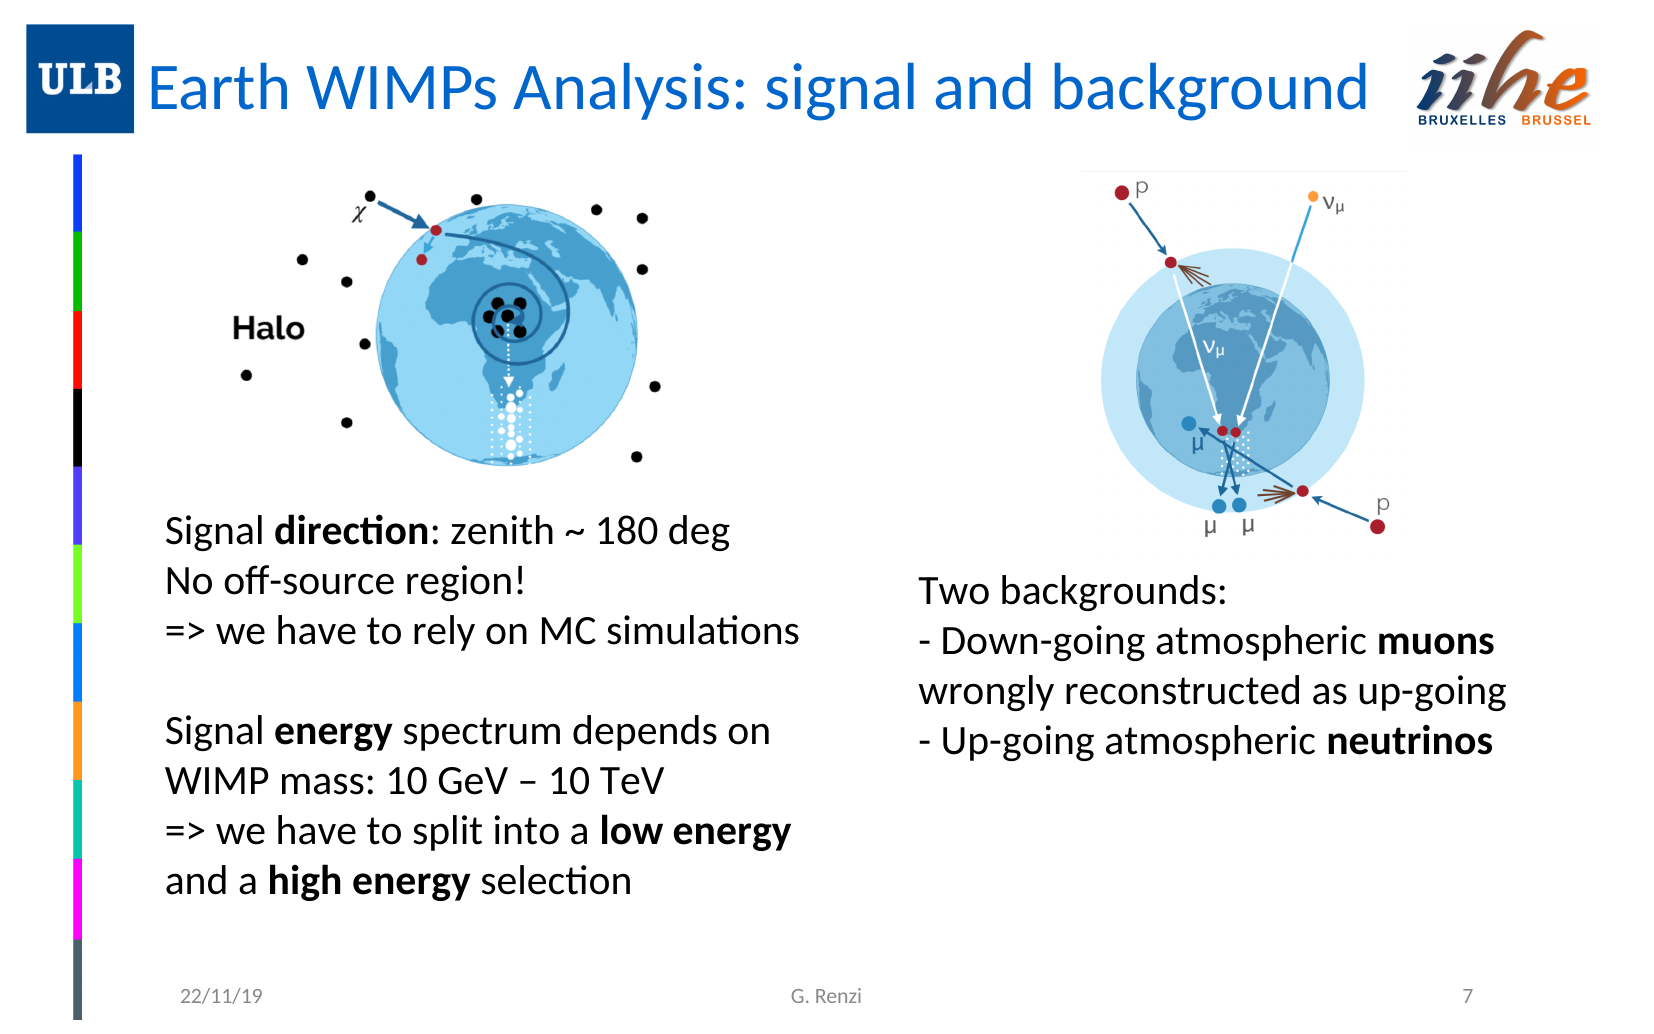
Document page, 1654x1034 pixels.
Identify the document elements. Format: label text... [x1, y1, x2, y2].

picture [209, 179, 691, 481]
picture [1410, 29, 1600, 150]
text_box Two backgrounds: - Down-going atmospheric muons wrongly reconstructed as up-going - Up-going atmospheric neutrinos [903, 555, 1606, 770]
picture [74, 155, 82, 1019]
picture [7, 24, 132, 143]
picture [1081, 164, 1407, 555]
title Earth WIMPs Analysis: signal and background [132, 13, 1396, 152]
text_box Signal direction: zenith ~ 180 deg No off-source region! => we have to rely on MC simulations Signal energy spectrum depends on WIMP mass: 10 GeV – 10 TeV => we have to split into a low energy and a high energy selection [150, 495, 871, 910]
